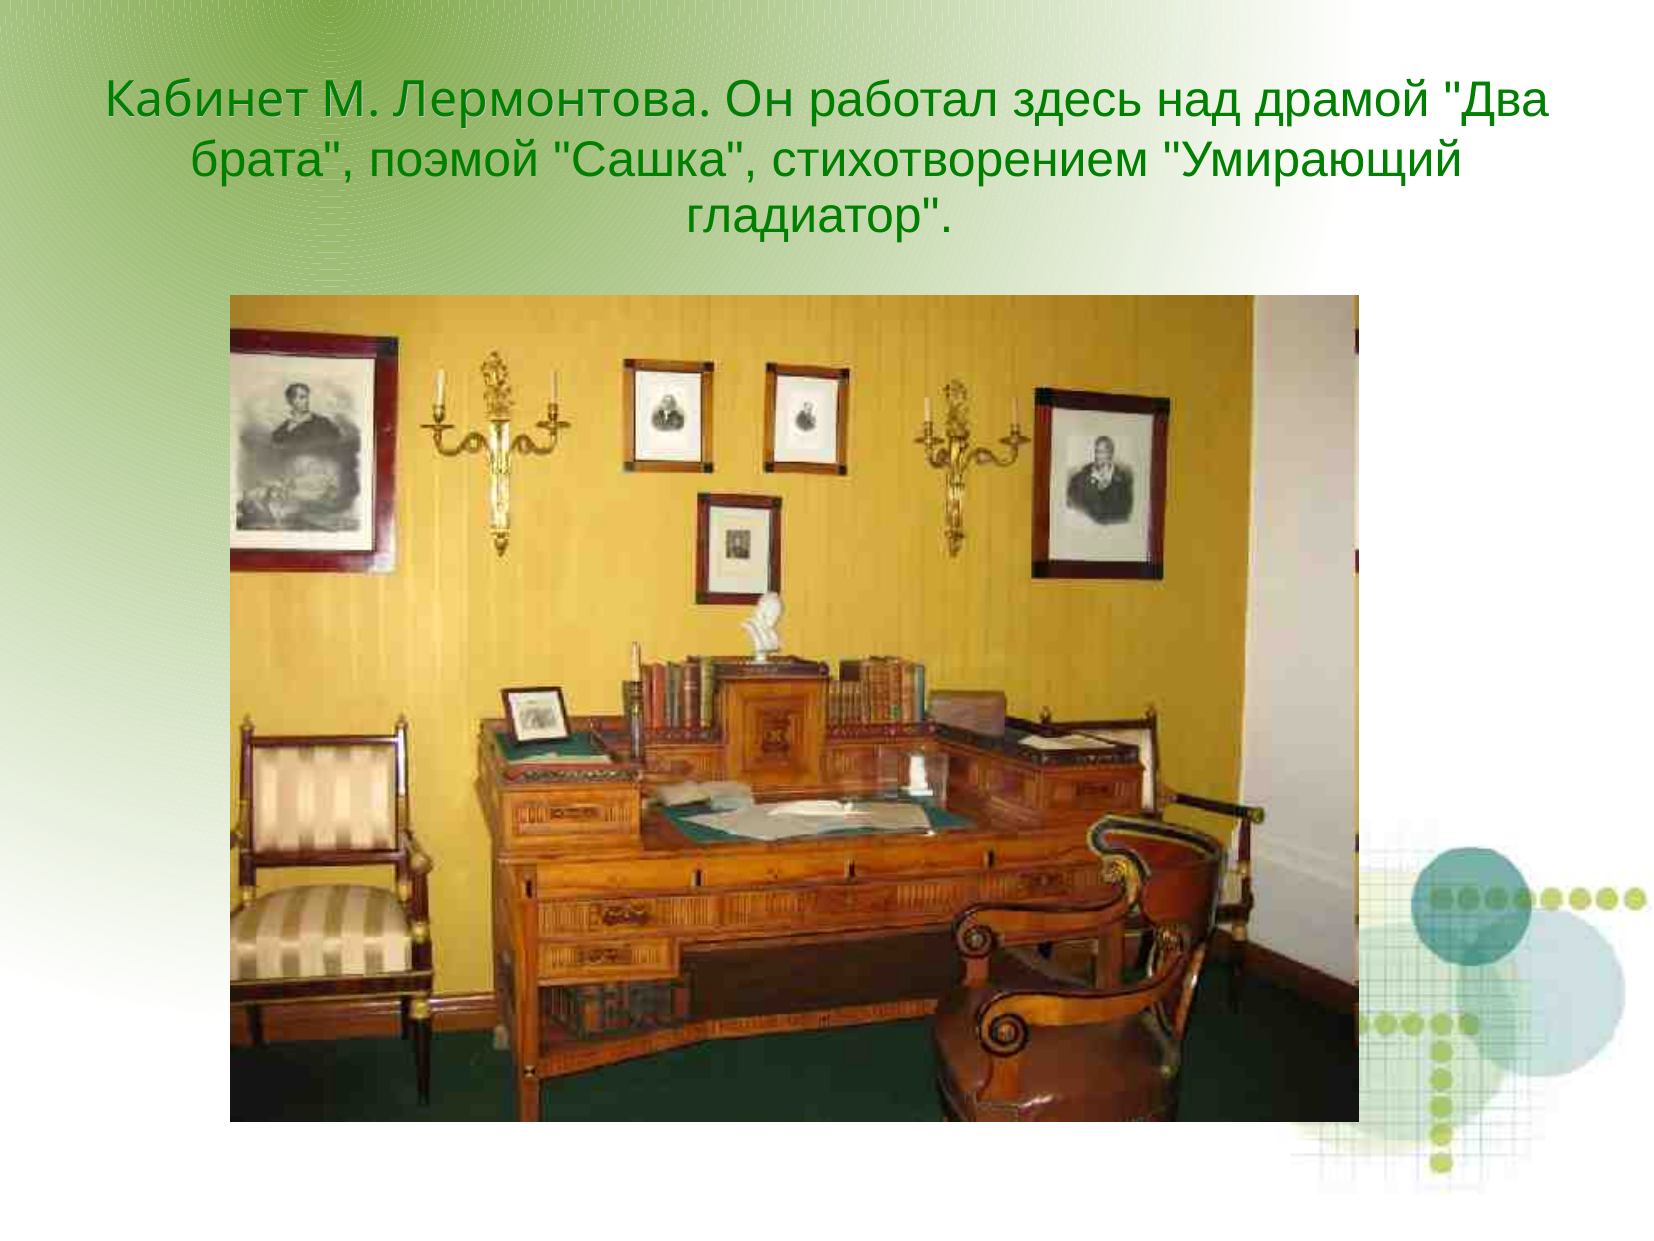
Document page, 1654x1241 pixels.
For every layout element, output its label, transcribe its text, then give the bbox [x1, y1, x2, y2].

picture [230, 295, 1654, 1211]
title Кабинет М. Лермонтова. Он работал здесь над драмой "Два брата", поэмой "Сашка", стихотворением "Умирающий гладиатор". [82, 56, 1571, 250]
